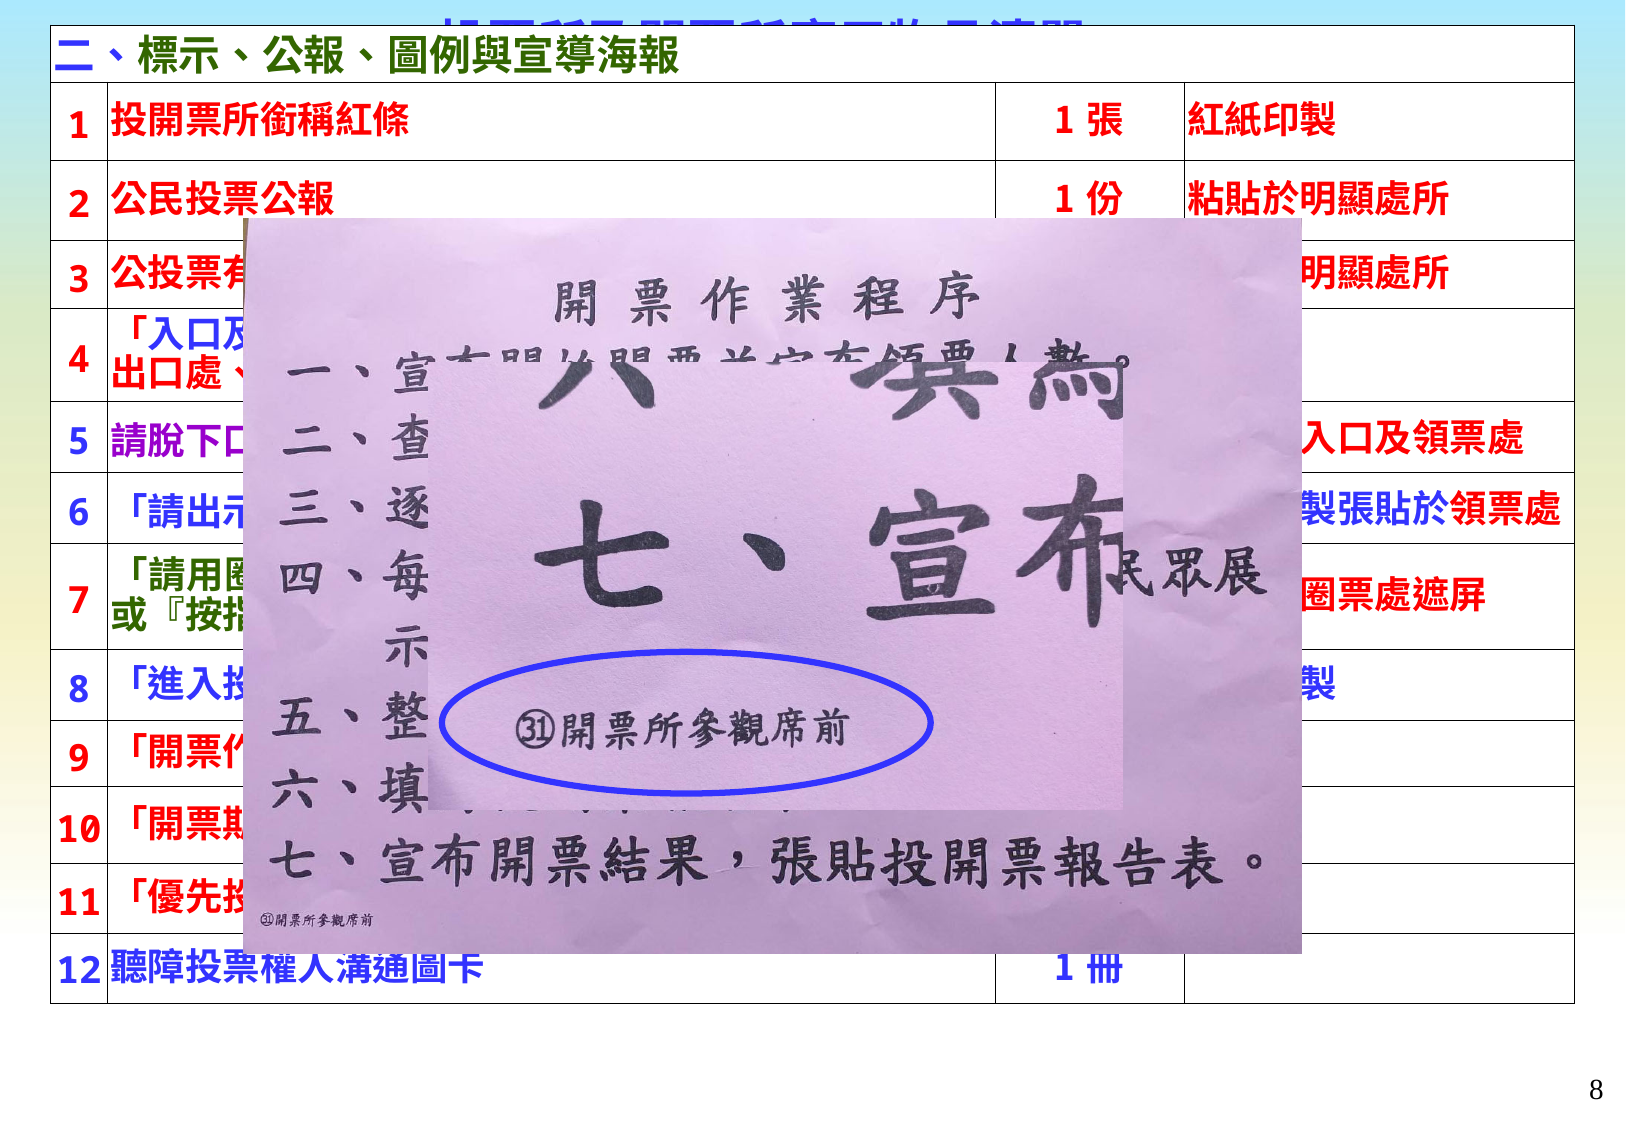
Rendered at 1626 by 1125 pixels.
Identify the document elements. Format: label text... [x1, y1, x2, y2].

picture [0, 0, 1626, 1125]
table_cell [1302, 309, 1574, 401]
table_cell 合併印製張貼於領票處 [1302, 473, 1574, 543]
table_cell 「請出示國民身分證、請提供印章」標示 [108, 473, 243, 543]
table_cell 紅紙印製 [1185, 83, 1574, 160]
table_cell 「開票作業程序」海報 [108, 721, 243, 786]
table_cell [1302, 787, 1574, 863]
text_box 8 [1280, 1062, 1619, 1125]
table_cell 張貼於圈票處遮屏 [1306, 581, 1330, 606]
table_cell 張貼於入口及領票處 [1302, 402, 1574, 472]
table_cell 粘貼於明顯處所 [1185, 161, 1574, 240]
table_cell 9 [51, 721, 107, 786]
table_cell 4 [51, 309, 107, 401]
table_cell 公民投票公報 [108, 161, 995, 240]
text_box 投票所及開票所應用物品清單 [422, 3, 1123, 25]
table_cell 6 [51, 473, 107, 543]
table_cell 10 [51, 787, 107, 863]
table_cell 11 [51, 864, 107, 933]
table_cell 「優先投票措施」海報 [108, 864, 243, 933]
table_cell 公投票有效與無效之認定圖例 [108, 241, 243, 308]
table_cell 1份 [996, 161, 1184, 218]
table_cell 投開票所銜稱紅條 [108, 83, 995, 160]
table_cell 5 [51, 402, 107, 472]
table_cell 粘貼於明顯處所 [1302, 241, 1574, 308]
table_header 二、標示、公報、圖例與宣導海報 [51, 26, 1574, 82]
table_cell 聽障投票權人溝通圖卡 [417, 954, 441, 978]
table_cell 1冊 [996, 954, 1184, 1003]
table_cell 請脫下口罩以核對容貌 [231, 430, 243, 449]
table_cell 張貼於圈票處遮屏 [1302, 544, 1574, 649]
table_cell 2 [51, 161, 107, 240]
table_cell 12 [51, 934, 107, 1003]
table_cell 「開票期間民眾攝影注意事項」海報 [108, 787, 243, 863]
table_cell [1185, 934, 1574, 1003]
table_cell [1302, 721, 1574, 786]
table_cell 「進入投開票所注意事項」海報 [108, 650, 243, 720]
table_cell 7 [51, 544, 107, 649]
table_cell 合併印製 [1302, 650, 1574, 720]
table_cell 聽障投票權人溝通圖卡 [108, 934, 995, 1003]
table_cell 1張 [996, 83, 1184, 160]
table_cell 8 [51, 650, 107, 720]
table_cell 「請用圈選工具『 』圈蓋公投票，公投票『蓋章』或『按指印』，無效。」標示 [108, 544, 243, 649]
table_cell 「入口及查驗國民身分處、領票處、圈票處、投票處出口處、參觀席、等待圈票線」標示 [108, 309, 243, 401]
table_cell 1 [51, 83, 107, 160]
table_cell [1302, 864, 1574, 933]
table_cell 3 [51, 241, 107, 308]
table_cell 請脫下口罩以核對容貌 [108, 402, 243, 472]
